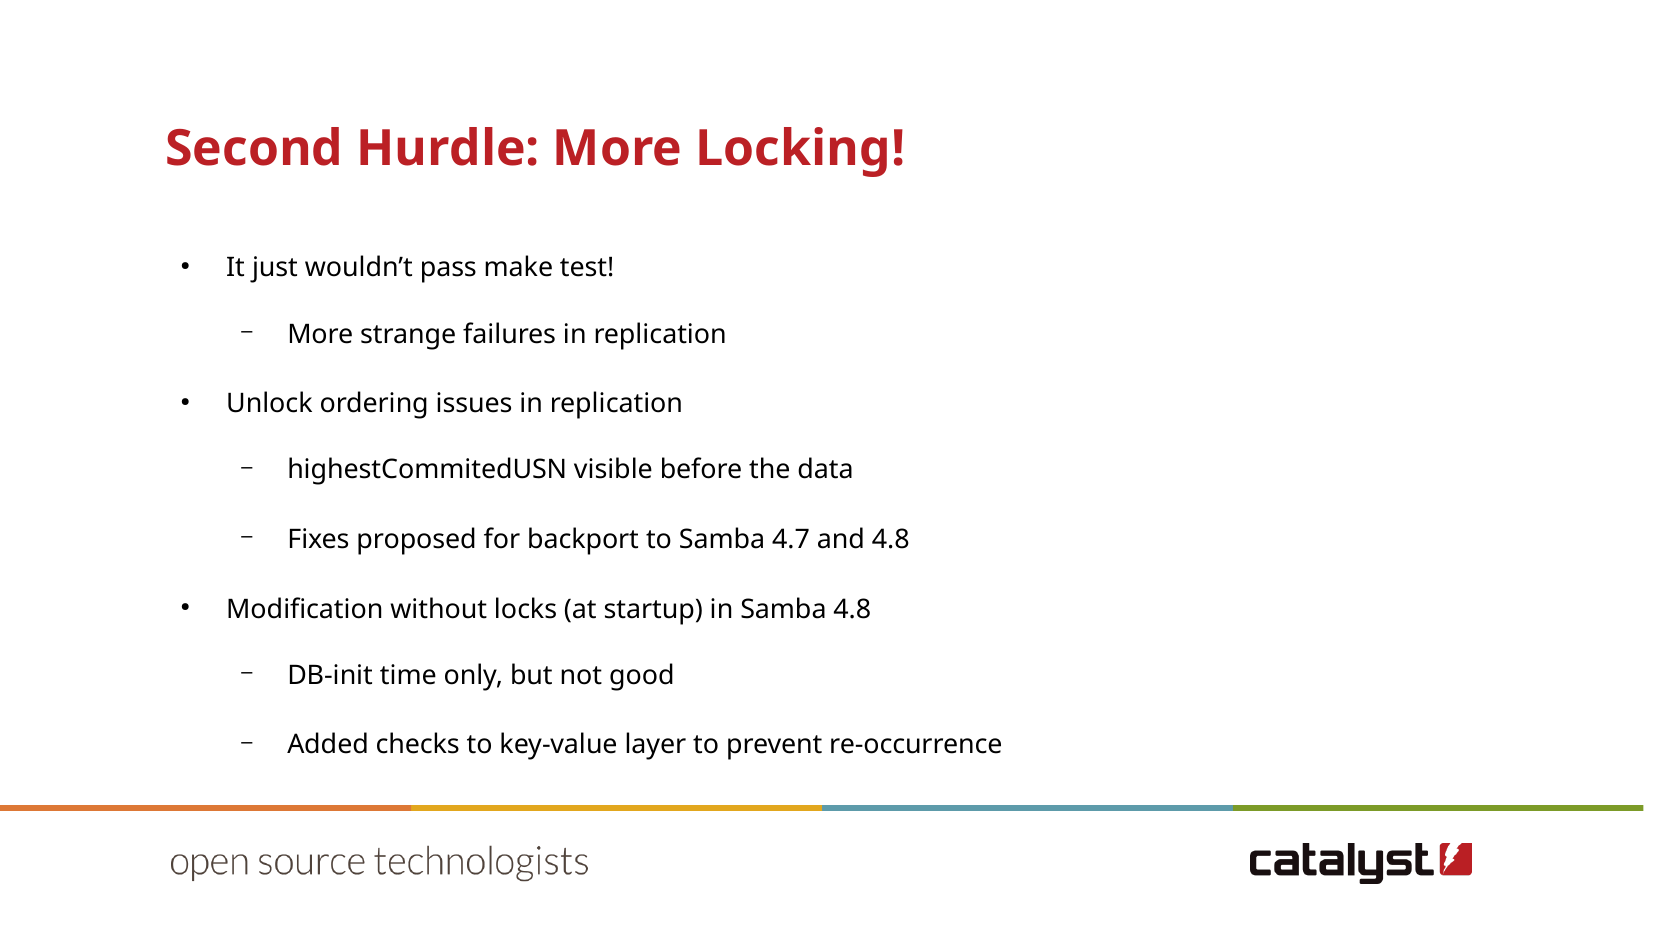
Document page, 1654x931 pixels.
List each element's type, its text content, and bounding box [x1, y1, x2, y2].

title Second Hurdle: More Locking! [165, 68, 1489, 224]
list It just wouldn’t pass make test! More strange failures in replication Unlock ordering issues in replication highestCommitedUSN visible before the data Fixes proposed for backport to Samba 4.7 and 4.8 Modification without locks (at startup) in Samba 4.8 DB-init time only, but not good Added checks to key-value layer to prevent re-occurrence [165, 230, 1489, 770]
picture [0, 805, 1644, 884]
